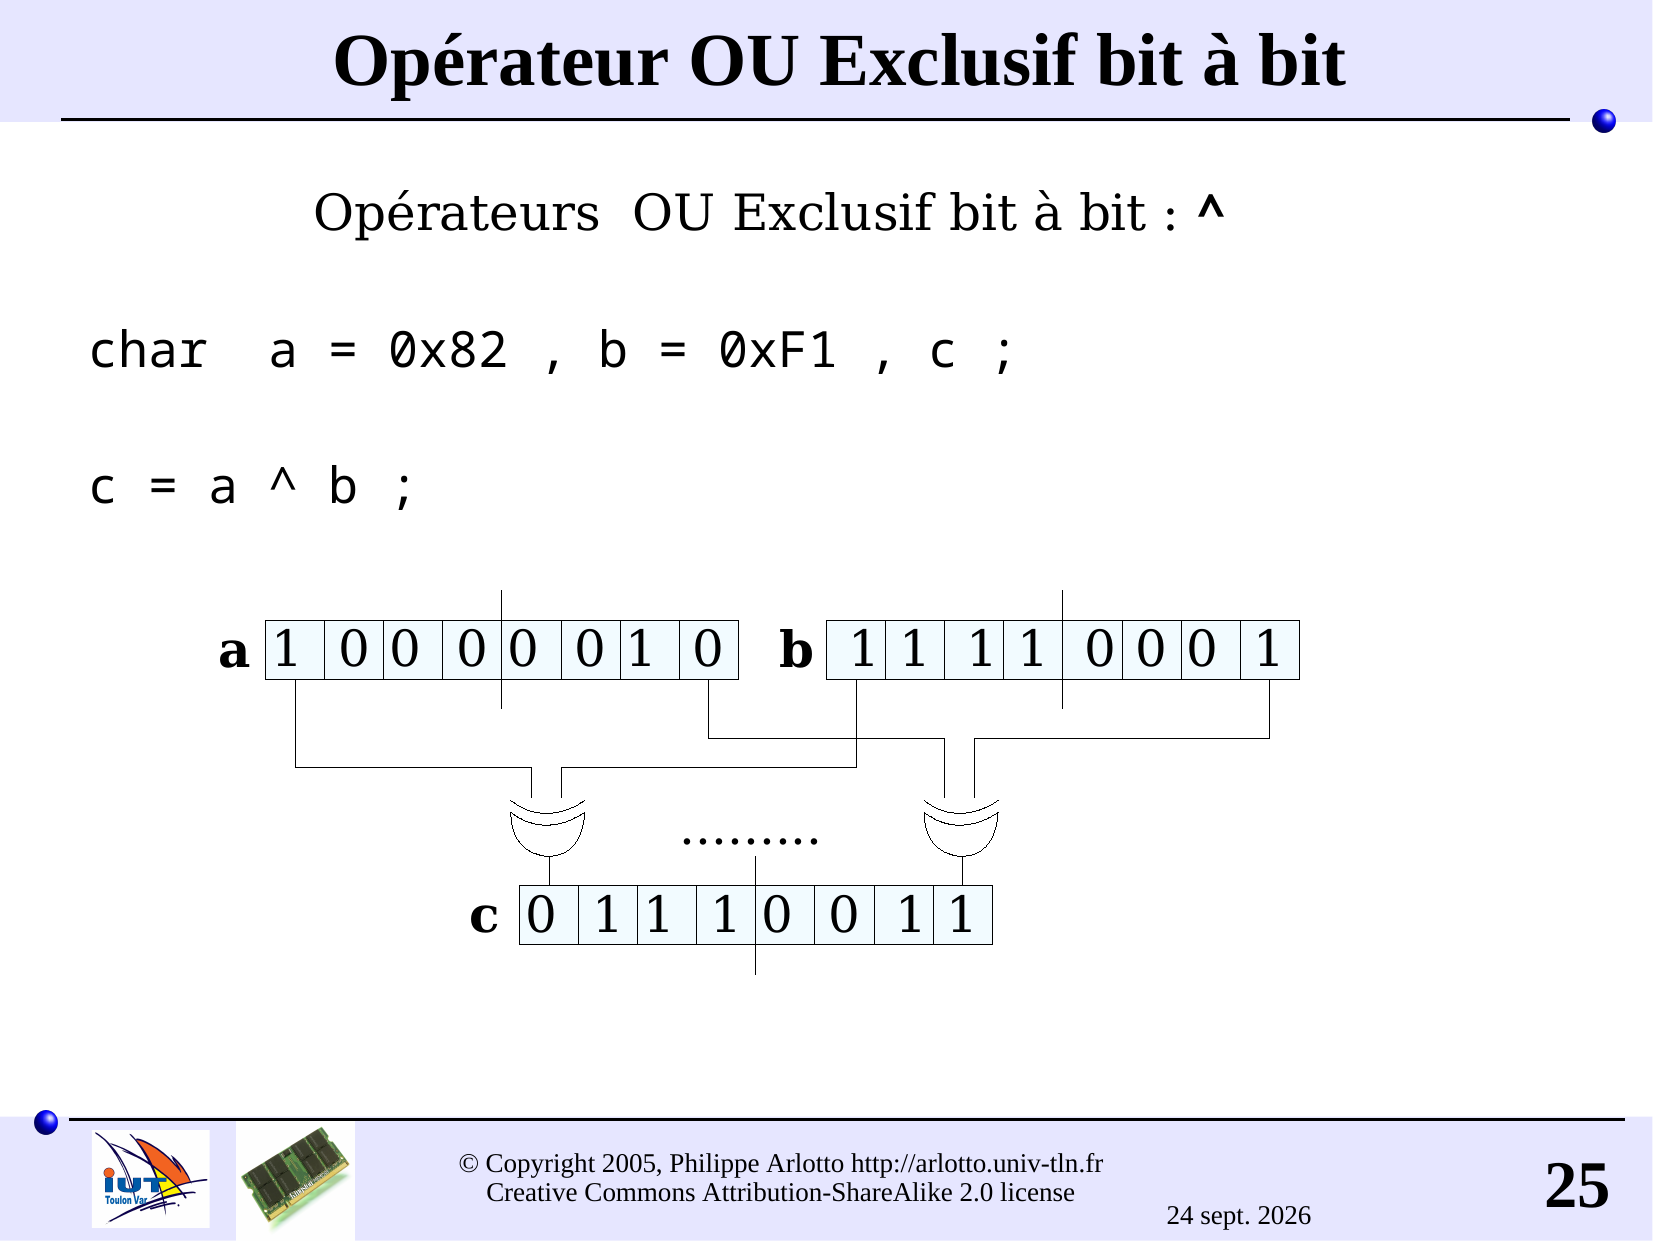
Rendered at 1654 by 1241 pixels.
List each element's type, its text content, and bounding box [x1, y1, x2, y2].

text_box 0 [1122, 620, 1181, 680]
text_box ......... [679, 798, 824, 857]
text_box 0 [502, 620, 561, 680]
text_box 0 [1062, 620, 1122, 680]
text_box 1 [885, 620, 944, 680]
text_box 0 [442, 620, 501, 680]
text_box 1 [265, 620, 324, 680]
text_box b [779, 620, 815, 680]
text_box 0 [1181, 620, 1240, 680]
title Opérateur OU Exclusif bit à bit [95, 11, 1585, 110]
text_box 0 [814, 885, 874, 945]
text_box 1 [1240, 620, 1300, 680]
text_box 0 [324, 620, 383, 680]
text_box c [469, 885, 502, 946]
text_box 1 [620, 620, 679, 680]
text_box 0 [755, 885, 814, 945]
text_box 1 [944, 620, 1003, 680]
text_box 1 [874, 885, 933, 945]
text_box Opérateurs OU Exclusif bit à bit : ^ char a = 0x82 , b = 0xF1 , c ; c = a ^ b ; [88, 177, 1227, 562]
text_box 1 [826, 620, 885, 680]
text_box 1 [578, 885, 637, 945]
text_box 1 [933, 885, 993, 945]
text_box 0 [519, 885, 578, 945]
text_box 0 [679, 620, 739, 680]
text_box a [218, 620, 252, 679]
text_box 0 [561, 620, 620, 680]
text_box 1 [637, 885, 696, 945]
text_box 1 [696, 885, 755, 945]
text_box 1 [1003, 620, 1062, 680]
text_box 0 [383, 620, 442, 680]
picture [236, 1121, 355, 1241]
